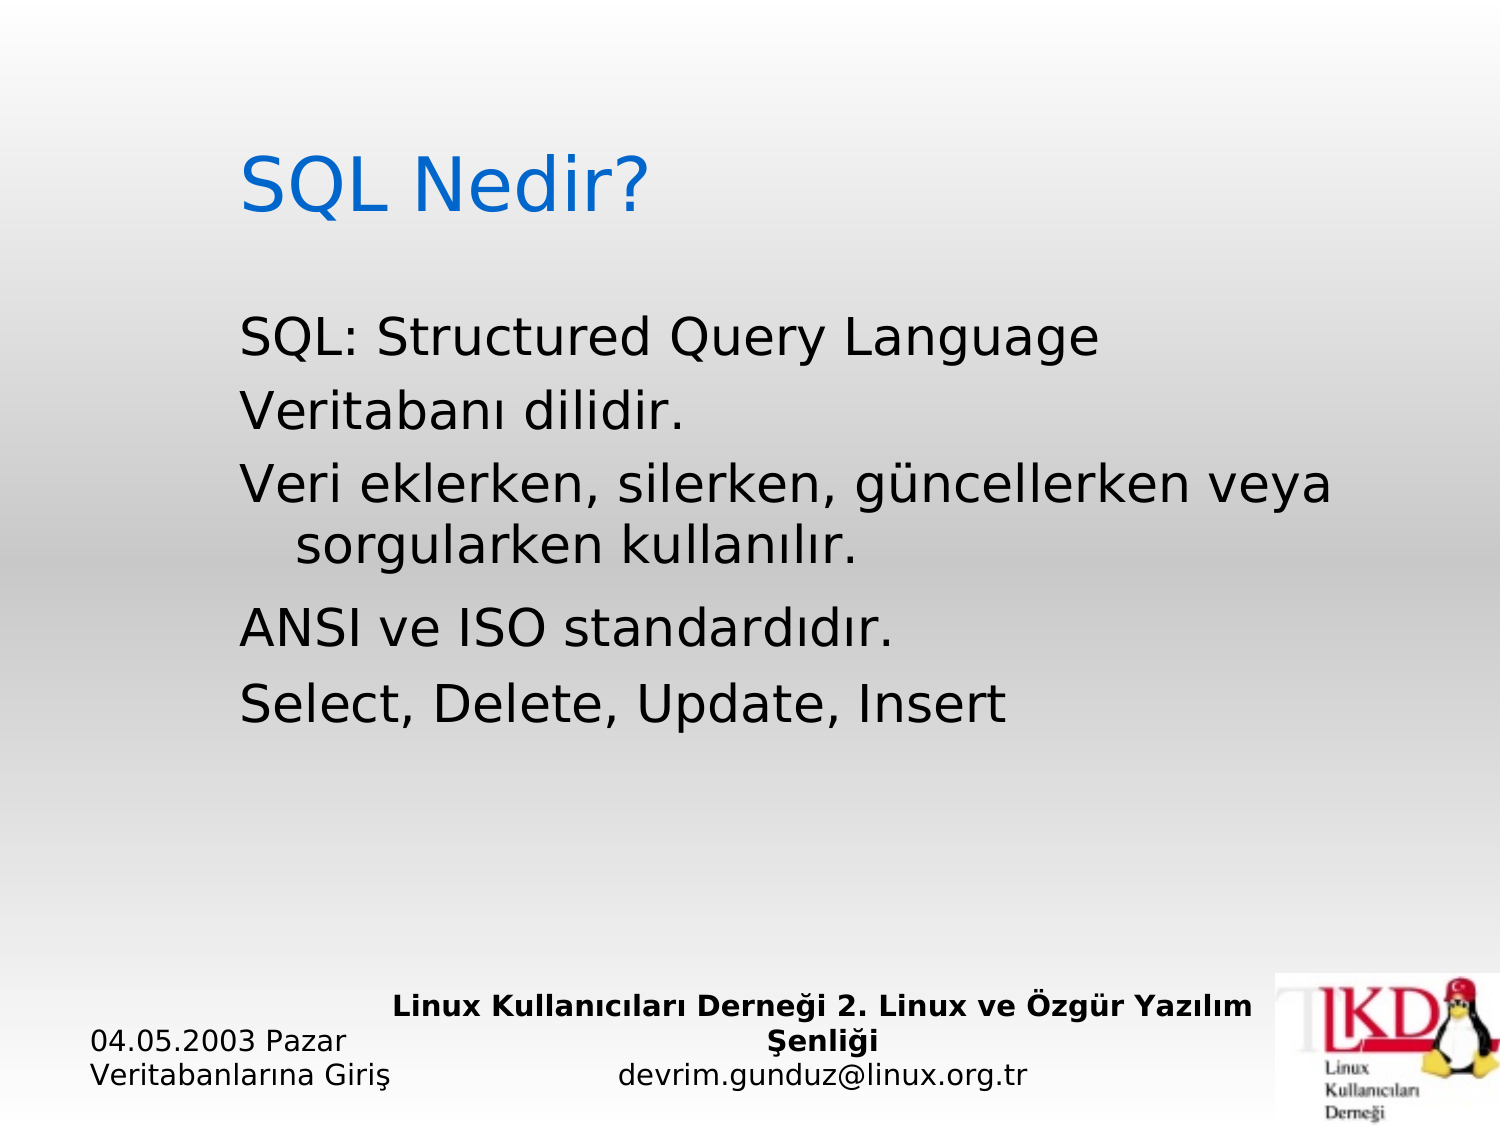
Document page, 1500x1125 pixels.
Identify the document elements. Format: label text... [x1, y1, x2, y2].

picture [1275, 973, 1500, 1125]
list SQL: Structured Query Language Veritabanı dilidir. Veri eklerken, silerken, güncellerken veya sorgularken kullanılır. ANSI ve ISO standardıdır. Select, Delete, Update, Insert [224, 299, 1425, 975]
title SQL Nedir? [224, 49, 1425, 237]
